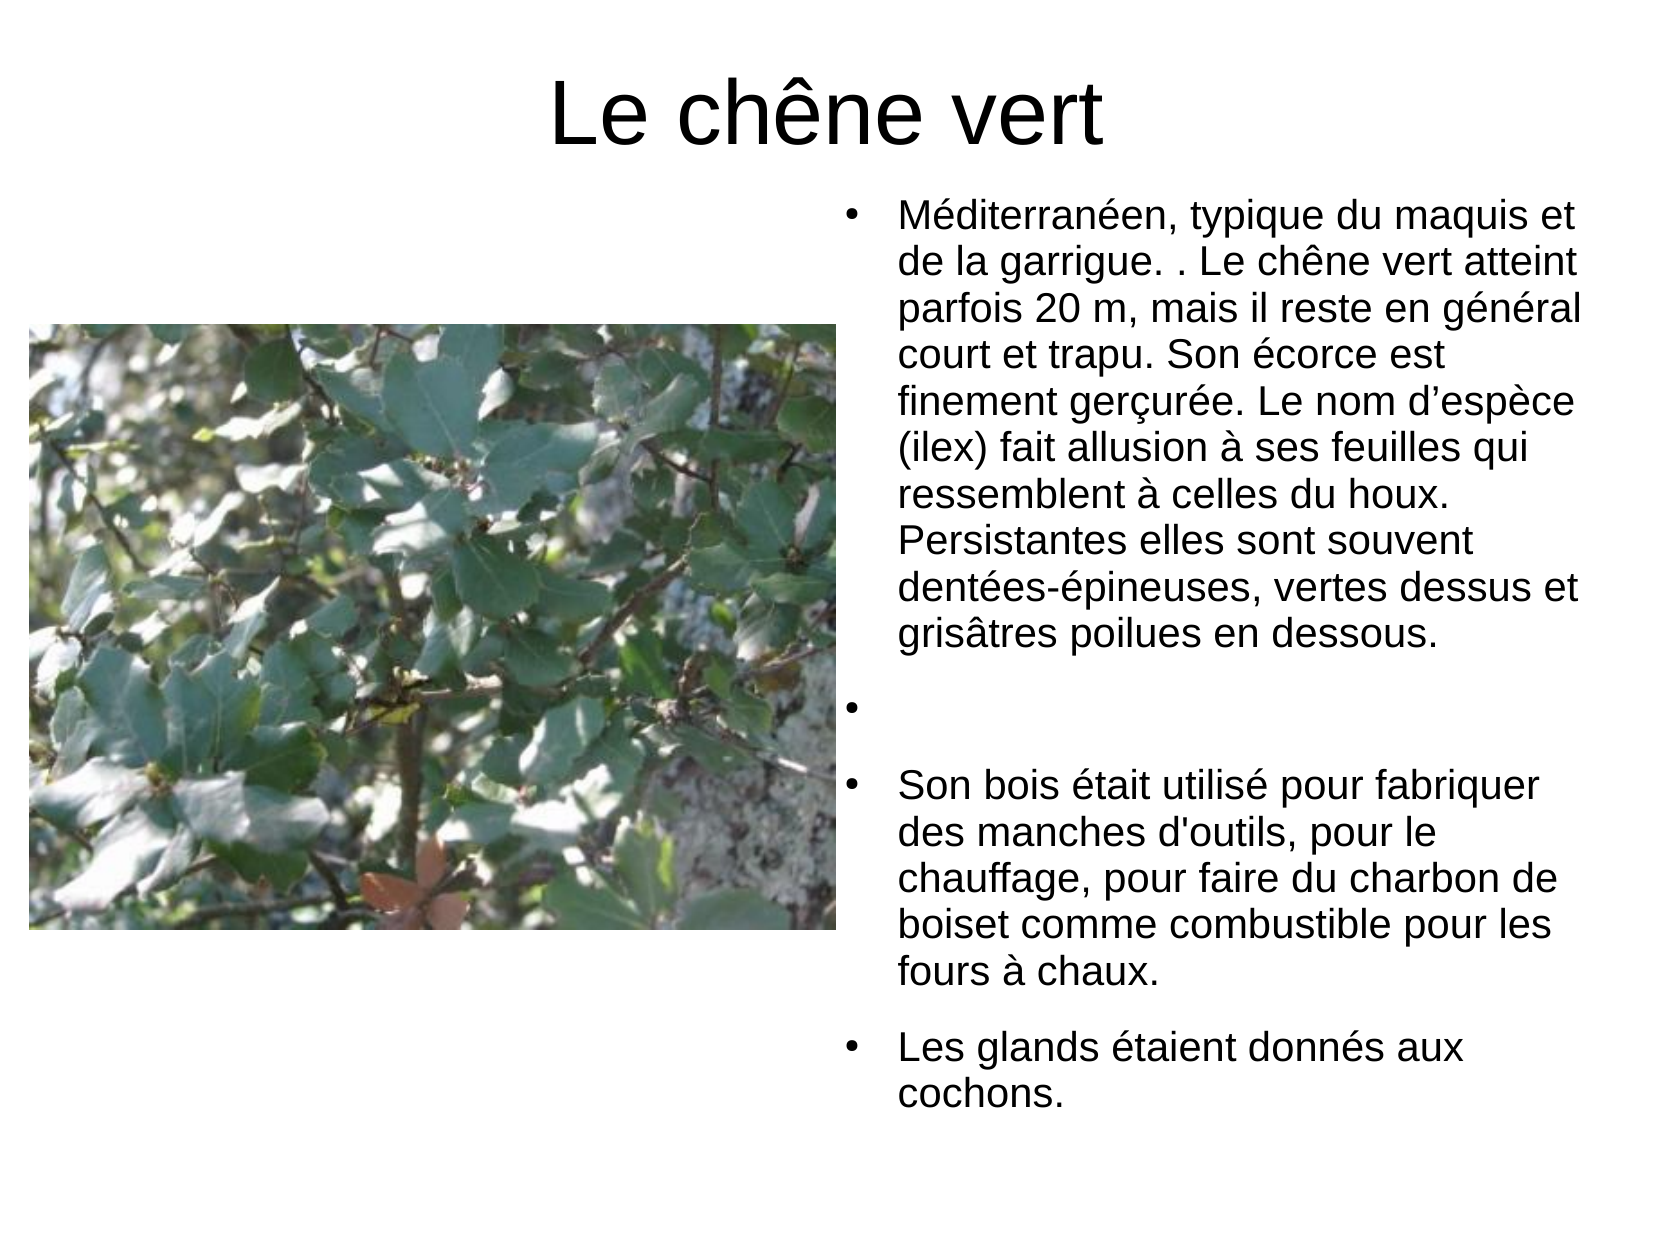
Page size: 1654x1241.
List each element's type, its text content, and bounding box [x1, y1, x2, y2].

list Méditerranéen, typique du maquis et de la garrigue. . Le chêne vert atteint parfois 20 m, mais il reste en général court et trapu. Son écorce est finement gerçurée. Le nom d’espèce (ilex) fait allusion à ses feuilles qui ressemblent à celles du houx. Persistantes elles sont souvent dentées-épineuses, vertes dessus et grisâtres poilues en dessous. Son bois était utilisé pour fabriquer des manches d'outils, pour le chauffage, pour faire du charbon de boiset comme combustible pour les fours à chaux. Les glands étaient donnés aux cochons. [826, 191, 1595, 1123]
picture [29, 324, 836, 930]
title Le chêne vert [82, 49, 1571, 178]
